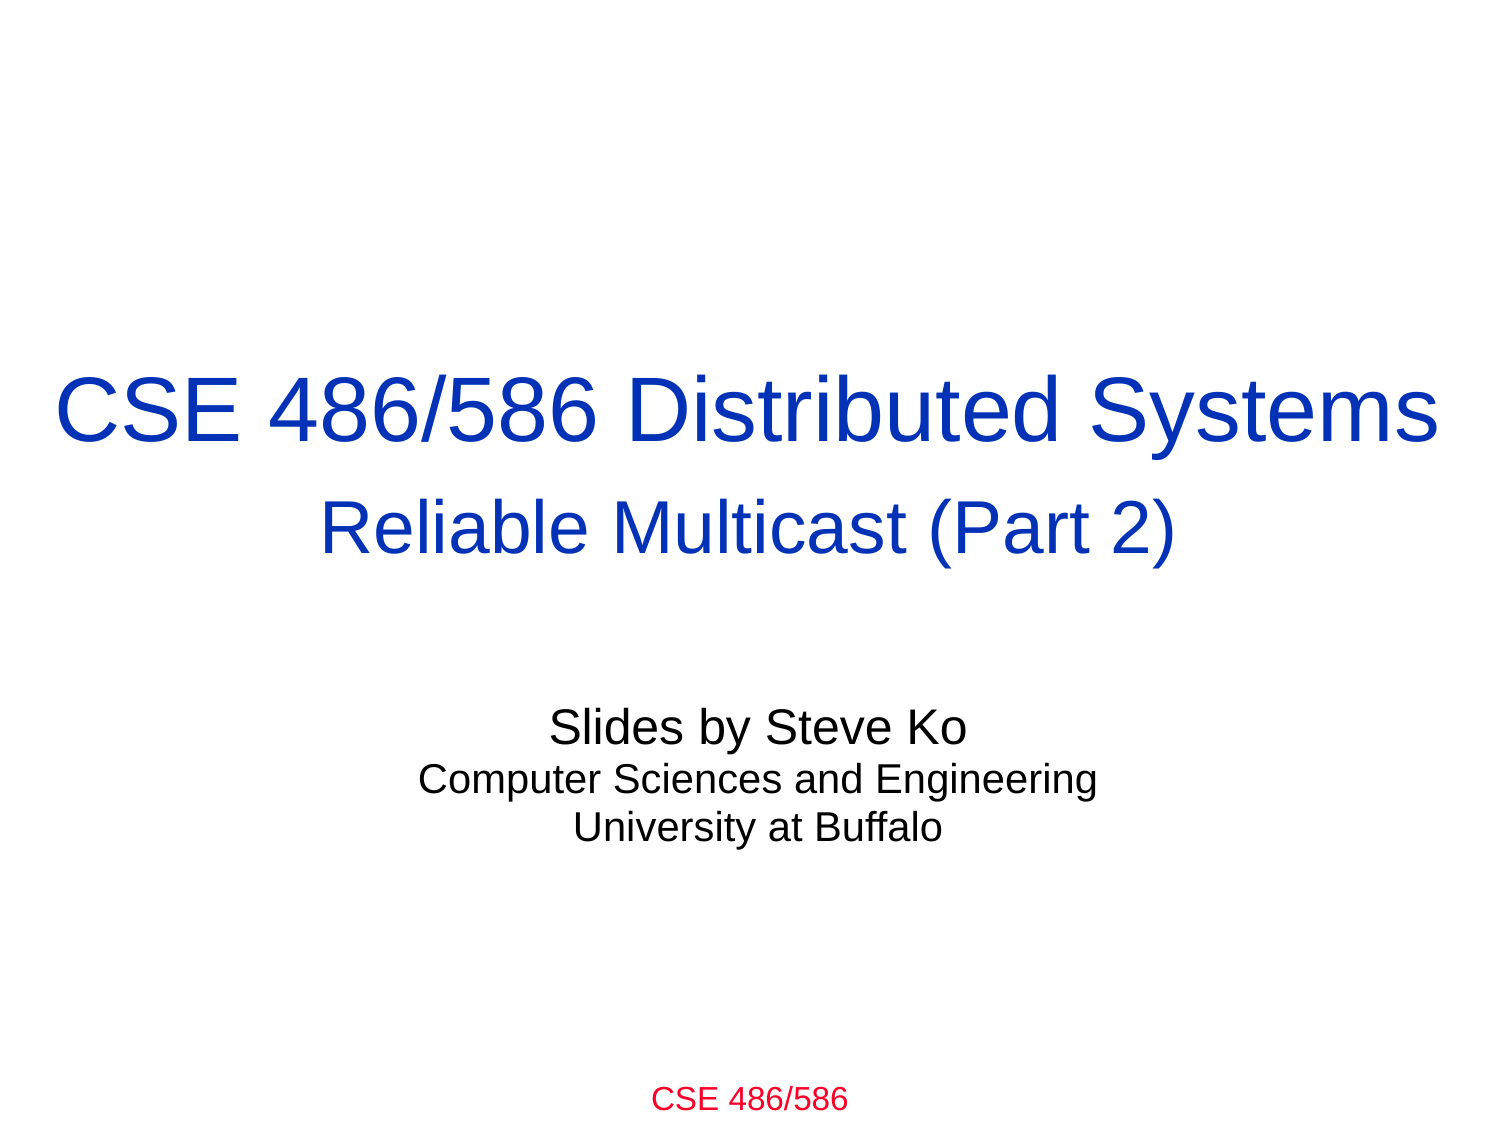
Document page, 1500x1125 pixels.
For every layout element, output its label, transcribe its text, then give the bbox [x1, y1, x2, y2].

title CSE 486/586 Distributed Systems Reliable Multicast (Part 2) [23, 311, 1474, 585]
subtitle Slides by Steve Ko Computer Sciences and Engineering University at Buffalo [192, 703, 1325, 917]
